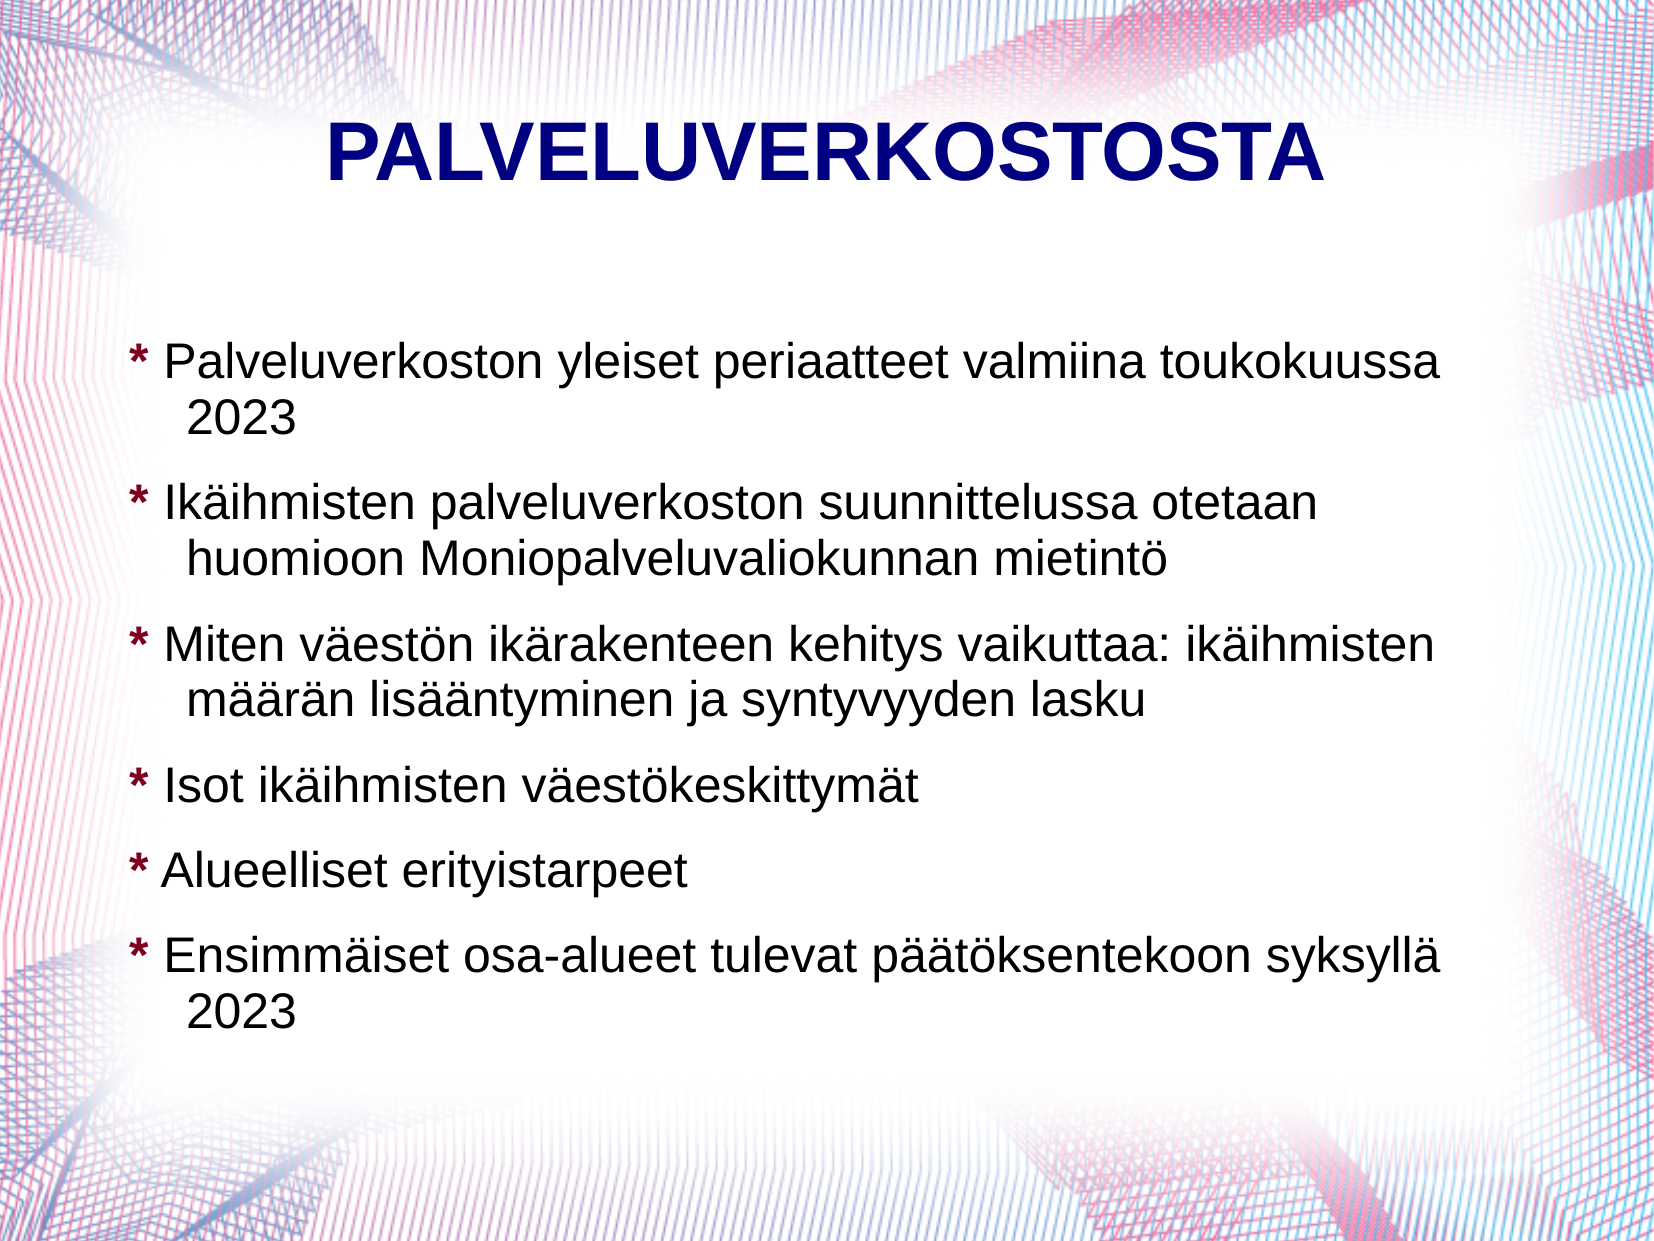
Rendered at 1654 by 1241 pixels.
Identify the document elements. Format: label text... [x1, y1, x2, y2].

picture [0, 0, 1654, 1241]
list * Palveluverkoston yleiset periaatteet valmiina toukokuussa 2023 * Ikäihmisten palveluverkoston suunnittelussa otetaan huomioon Moniopalveluvaliokunnan mietintö * Miten väestön ikärakenteen kehitys vaikuttaa: ikäihmisten määrän lisääntyminen ja syntyvyyden lasku * Isot ikäihmisten väestökeskittymät * Alueelliset erityistarpeet * Ensimmäiset osa-alueet tulevat päätöksentekoon syksyllä 2023 [129, 330, 1524, 1111]
title PALVELUVERKOSTOSTA [82, 49, 1571, 257]
